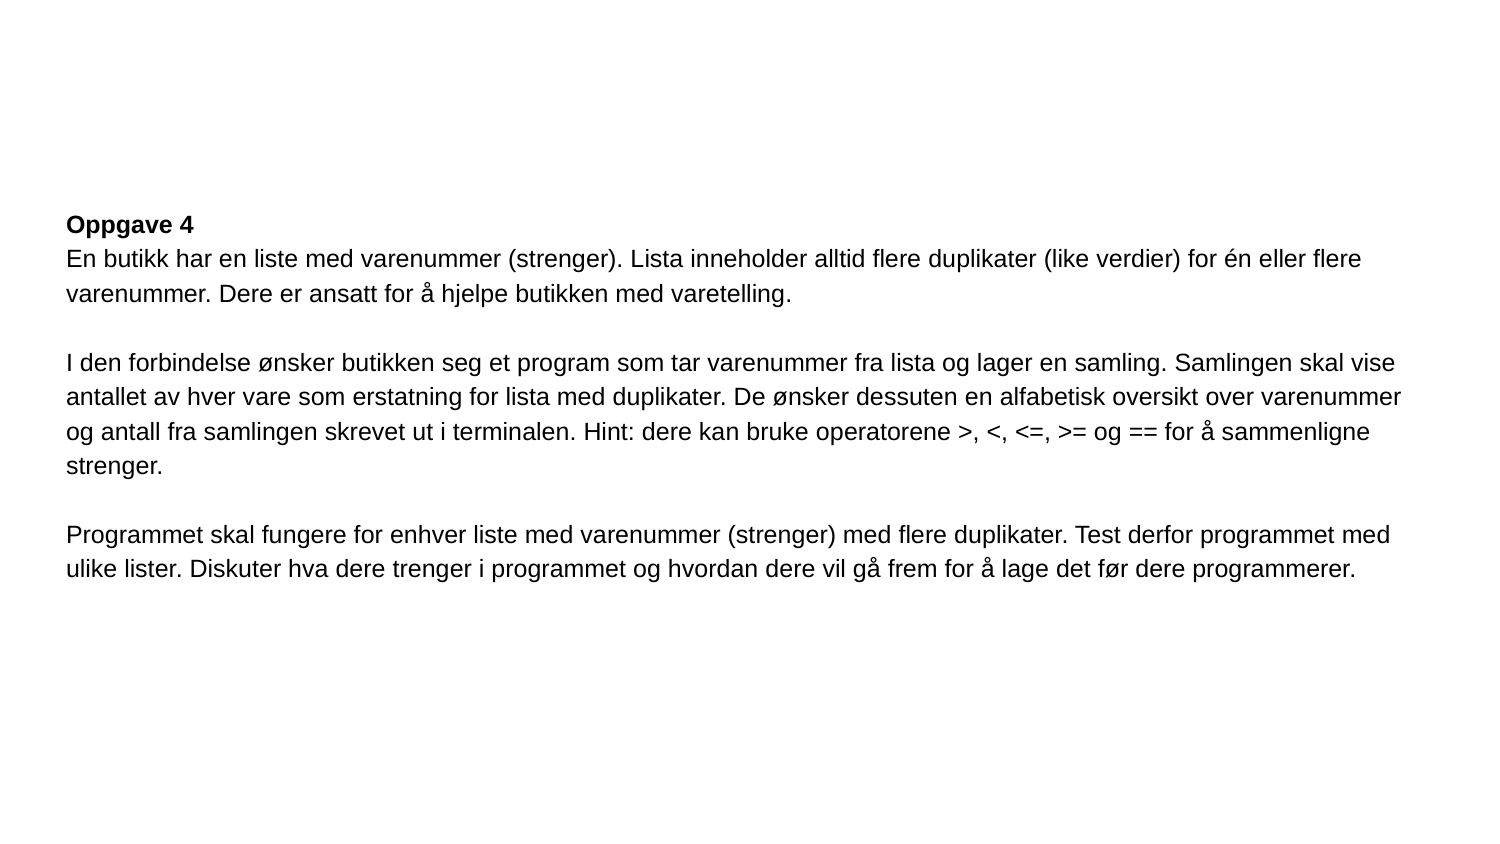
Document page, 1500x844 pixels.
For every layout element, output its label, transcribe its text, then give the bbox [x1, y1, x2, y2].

list Oppgave 4 En butikk har en liste med varenummer (strenger). Lista inneholder alltid flere duplikater (like verdier) for én eller flere varenummer. Dere er ansatt for å hjelpe butikken med varetelling. I den forbindelse ønsker butikken seg et program som tar varenummer fra lista og lager en samling. Samlingen skal vise antallet av hver vare som erstatning for lista med duplikater. De ønsker dessuten en alfabetisk oversikt over varenummer og antall fra samlingen skrevet ut i terminalen. Hint: dere kan bruke operatorene >, <, <=, >= og == for å sammenligne strenger. Programmet skal fungere for enhver liste med varenummer (strenger) med flere duplikater. Test derfor programmet med ulike lister. Diskuter hva dere trenger i programmet og hvordan dere vil gå frem for å lage det før dere programmerer. [51, 189, 1449, 750]
